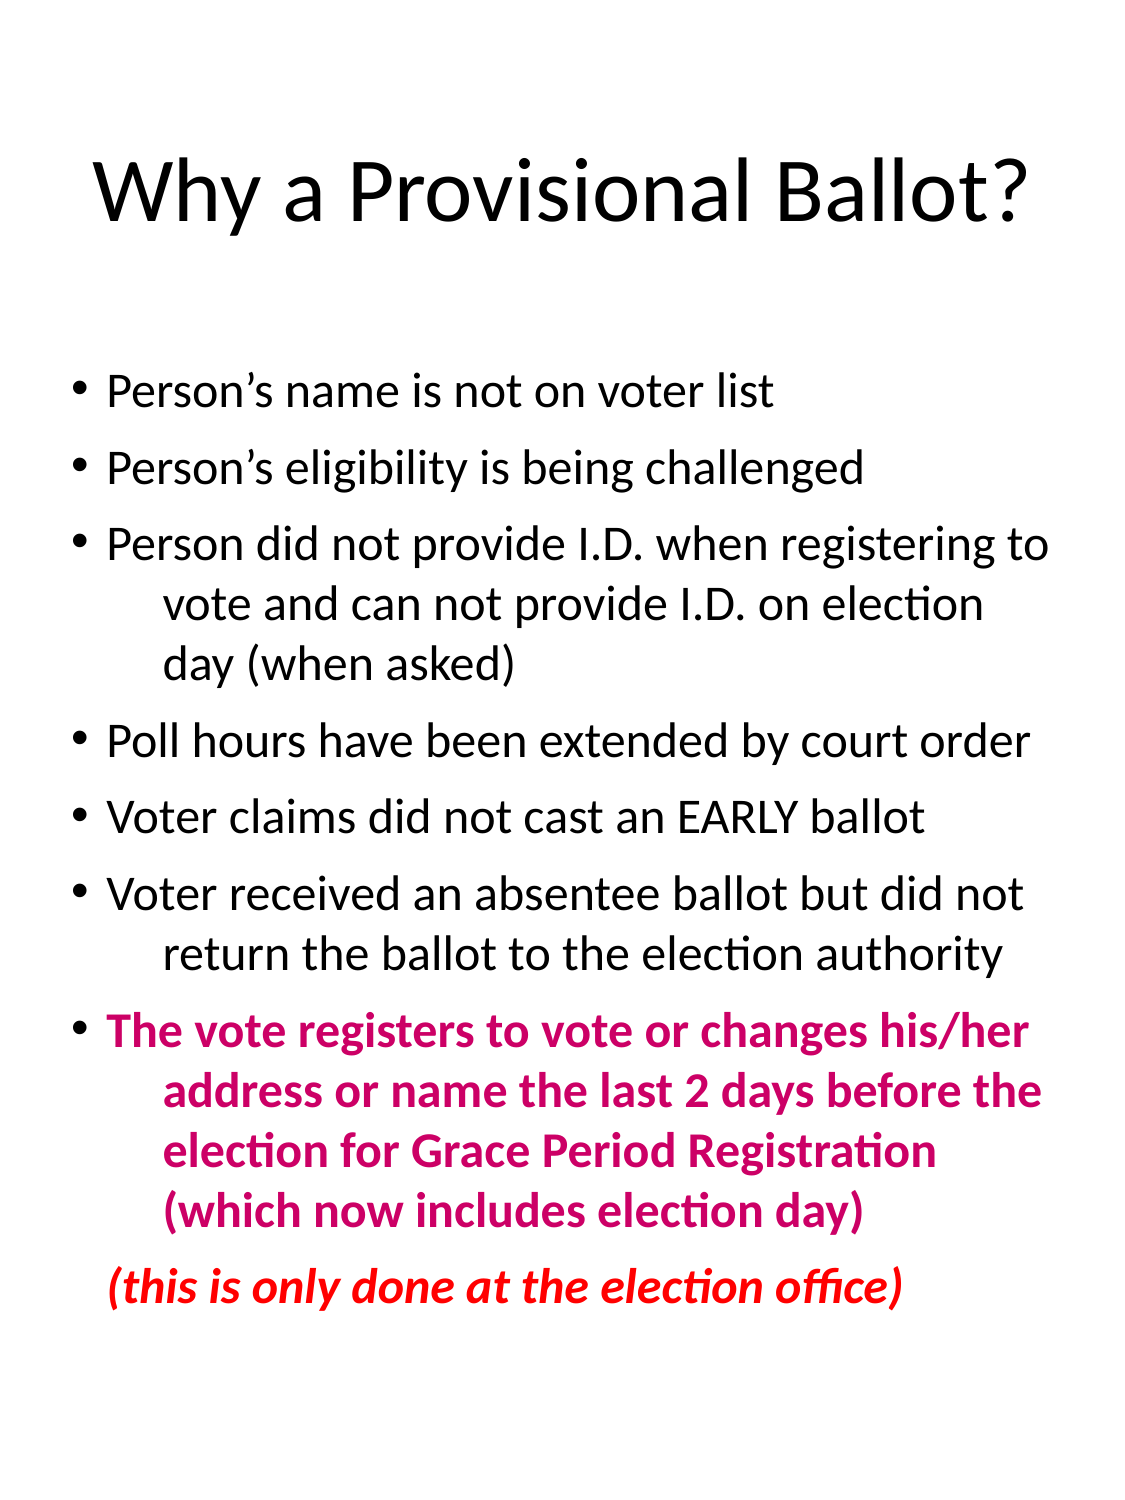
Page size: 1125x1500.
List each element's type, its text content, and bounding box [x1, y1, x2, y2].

text_box Why a Provisional Ballot? [56, 60, 1069, 311]
text_box Person’s name is not on voter list Person’s eligibility is being challenged Person did not provide I.D. when registering to vote and can not provide I.D. on election day (when asked) Poll hours have been extended by court order Voter claims did not cast an EARLY ballot Voter received an absentee ballot but did not return the ballot to the election authority The vote registers to vote or changes his/her address or name the last 2 days before the election for Grace Period Registration (which now includes election day) (this is only done at the election office) [56, 350, 1069, 1340]
